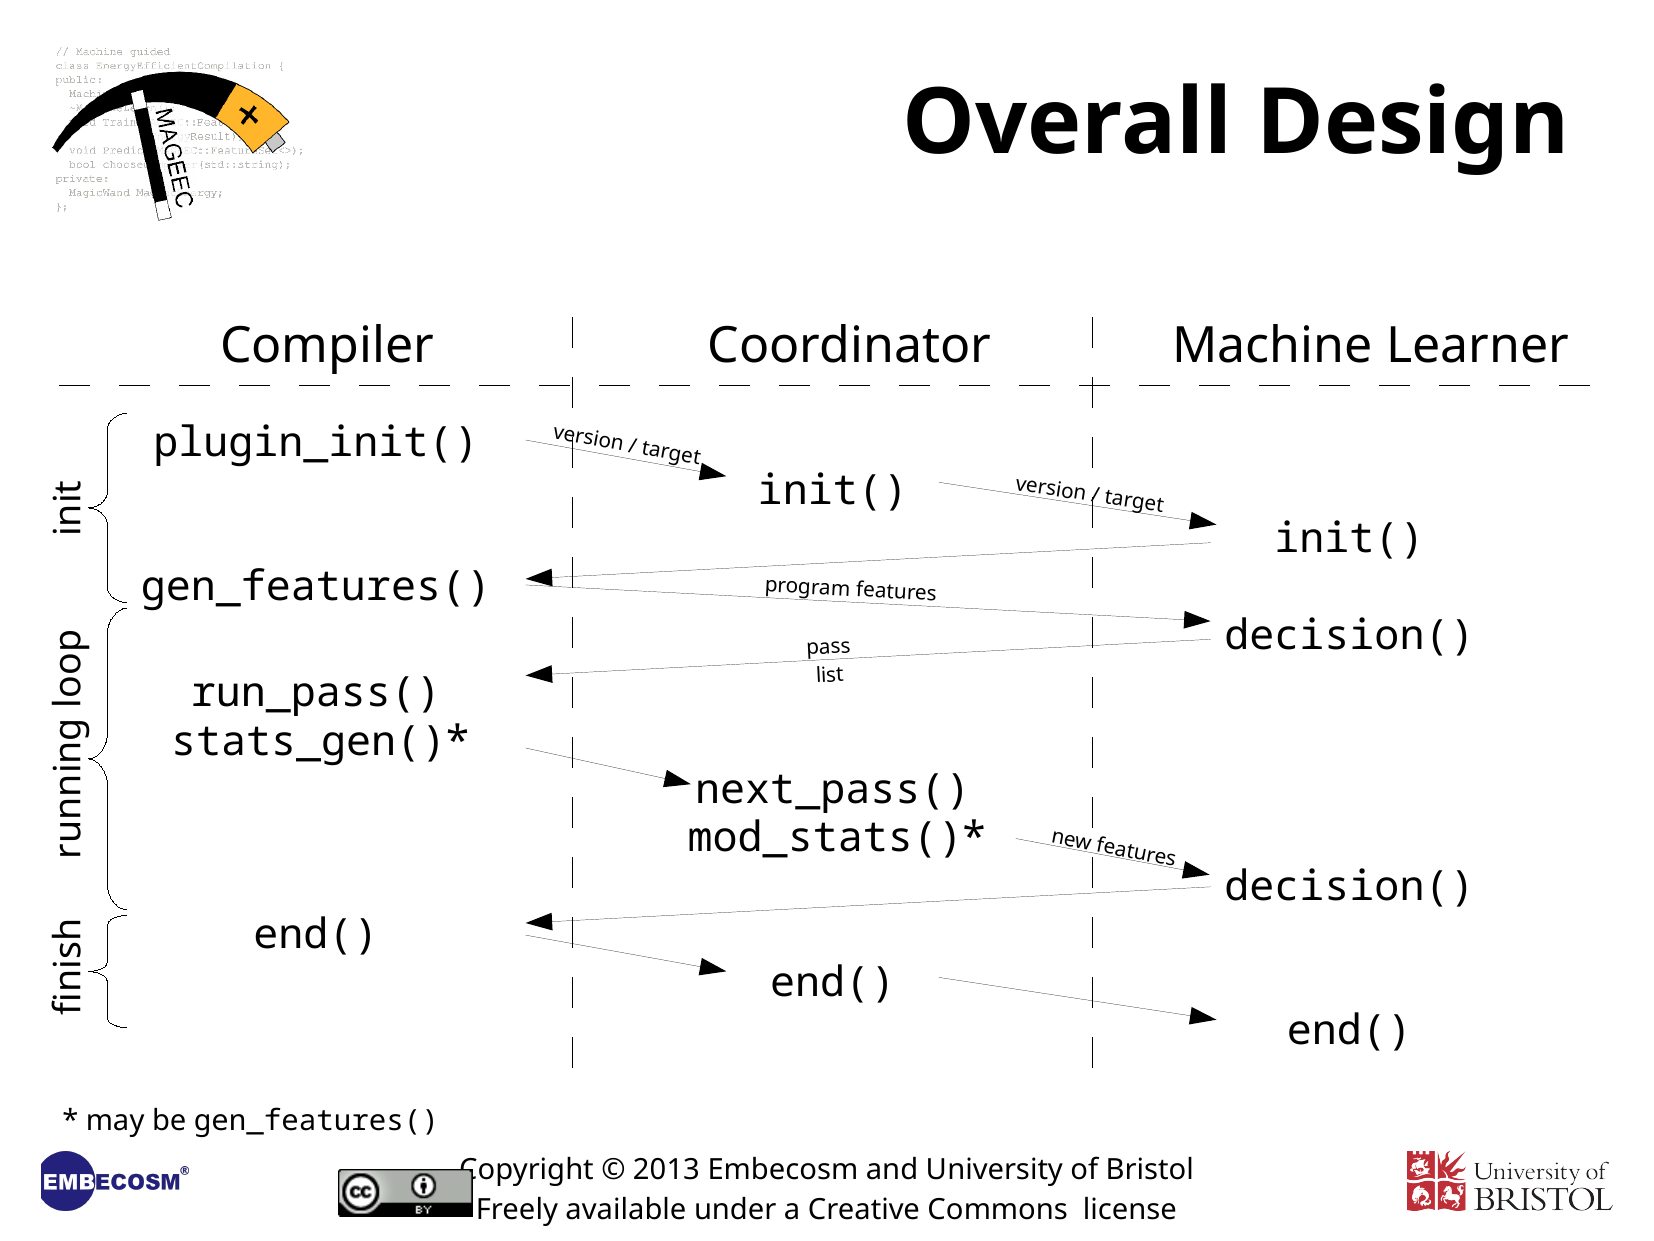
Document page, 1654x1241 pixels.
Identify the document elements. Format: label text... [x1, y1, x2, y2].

text_box version / target [535, 406, 748, 489]
picture [41, 1151, 189, 1211]
text_box stats_gen()* [156, 703, 476, 774]
text_box new features [1033, 811, 1247, 894]
text_box * may be gen_features() [47, 1091, 436, 1155]
text_box init() [1259, 500, 1440, 564]
text_box pass list [790, 620, 900, 671]
text_box decision() [1209, 848, 1490, 911]
text_box finish [33, 911, 97, 1030]
text_box end() [238, 896, 394, 960]
text_box version / target [998, 458, 1211, 534]
text_box Coordinator [692, 301, 973, 383]
text_box running loop [33, 638, 97, 875]
text_box Compiler [205, 301, 427, 383]
text_box init [33, 468, 97, 552]
text_box program features [748, 561, 960, 618]
title Overall Design [326, 32, 1571, 205]
text_box gen_features() [126, 548, 506, 612]
text_box end() [755, 944, 911, 1008]
picture [1407, 1151, 1613, 1211]
text_box mod_stats()* [672, 799, 993, 871]
text_box decision() [1209, 597, 1490, 661]
text_box next_pass() [680, 751, 986, 799]
picture [52, 47, 302, 225]
text_box Machine Learner [1157, 301, 1541, 383]
text_box plugin_init() [138, 403, 494, 467]
text_box end() [1272, 992, 1427, 1056]
text_box init() [742, 452, 923, 516]
picture [338, 1169, 473, 1217]
text_box run_pass() [176, 654, 456, 703]
